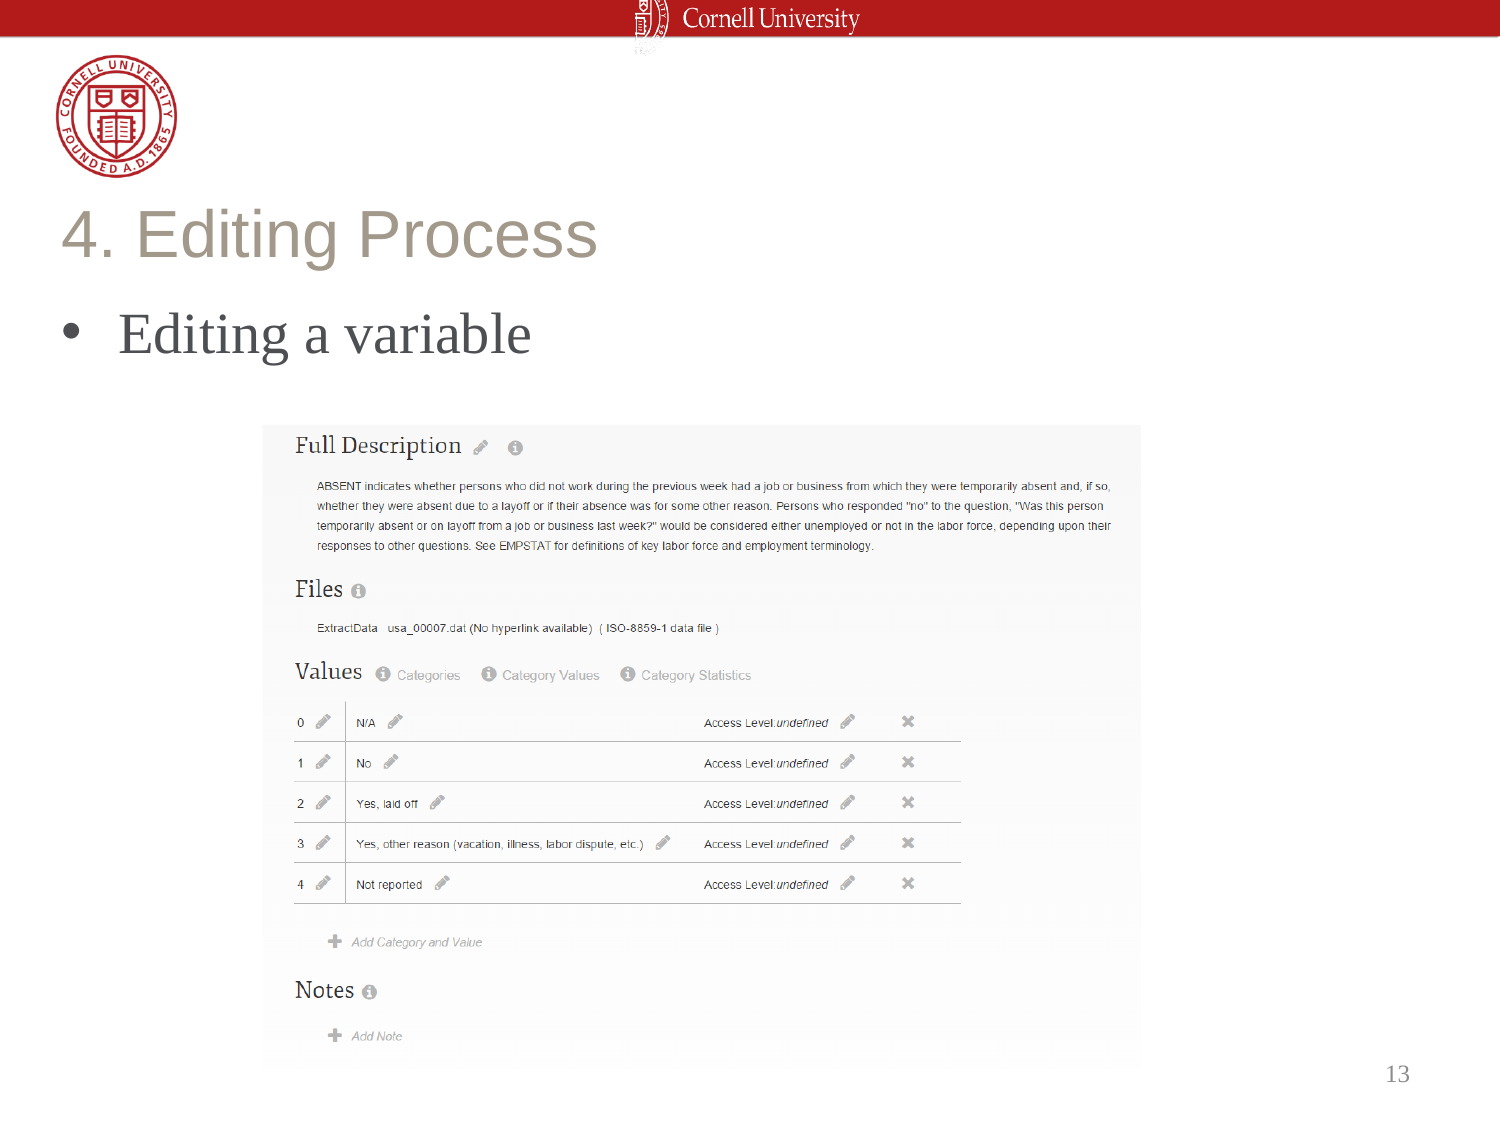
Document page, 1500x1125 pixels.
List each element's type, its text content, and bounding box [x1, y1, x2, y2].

slide_number <number> [1074, 1042, 1425, 1103]
title 4. Editing Process [46, 174, 1471, 287]
picture [50, 50, 195, 174]
picture [262, 425, 1141, 1069]
picture [635, 0, 860, 60]
list Editing a variable [46, 287, 1471, 400]
